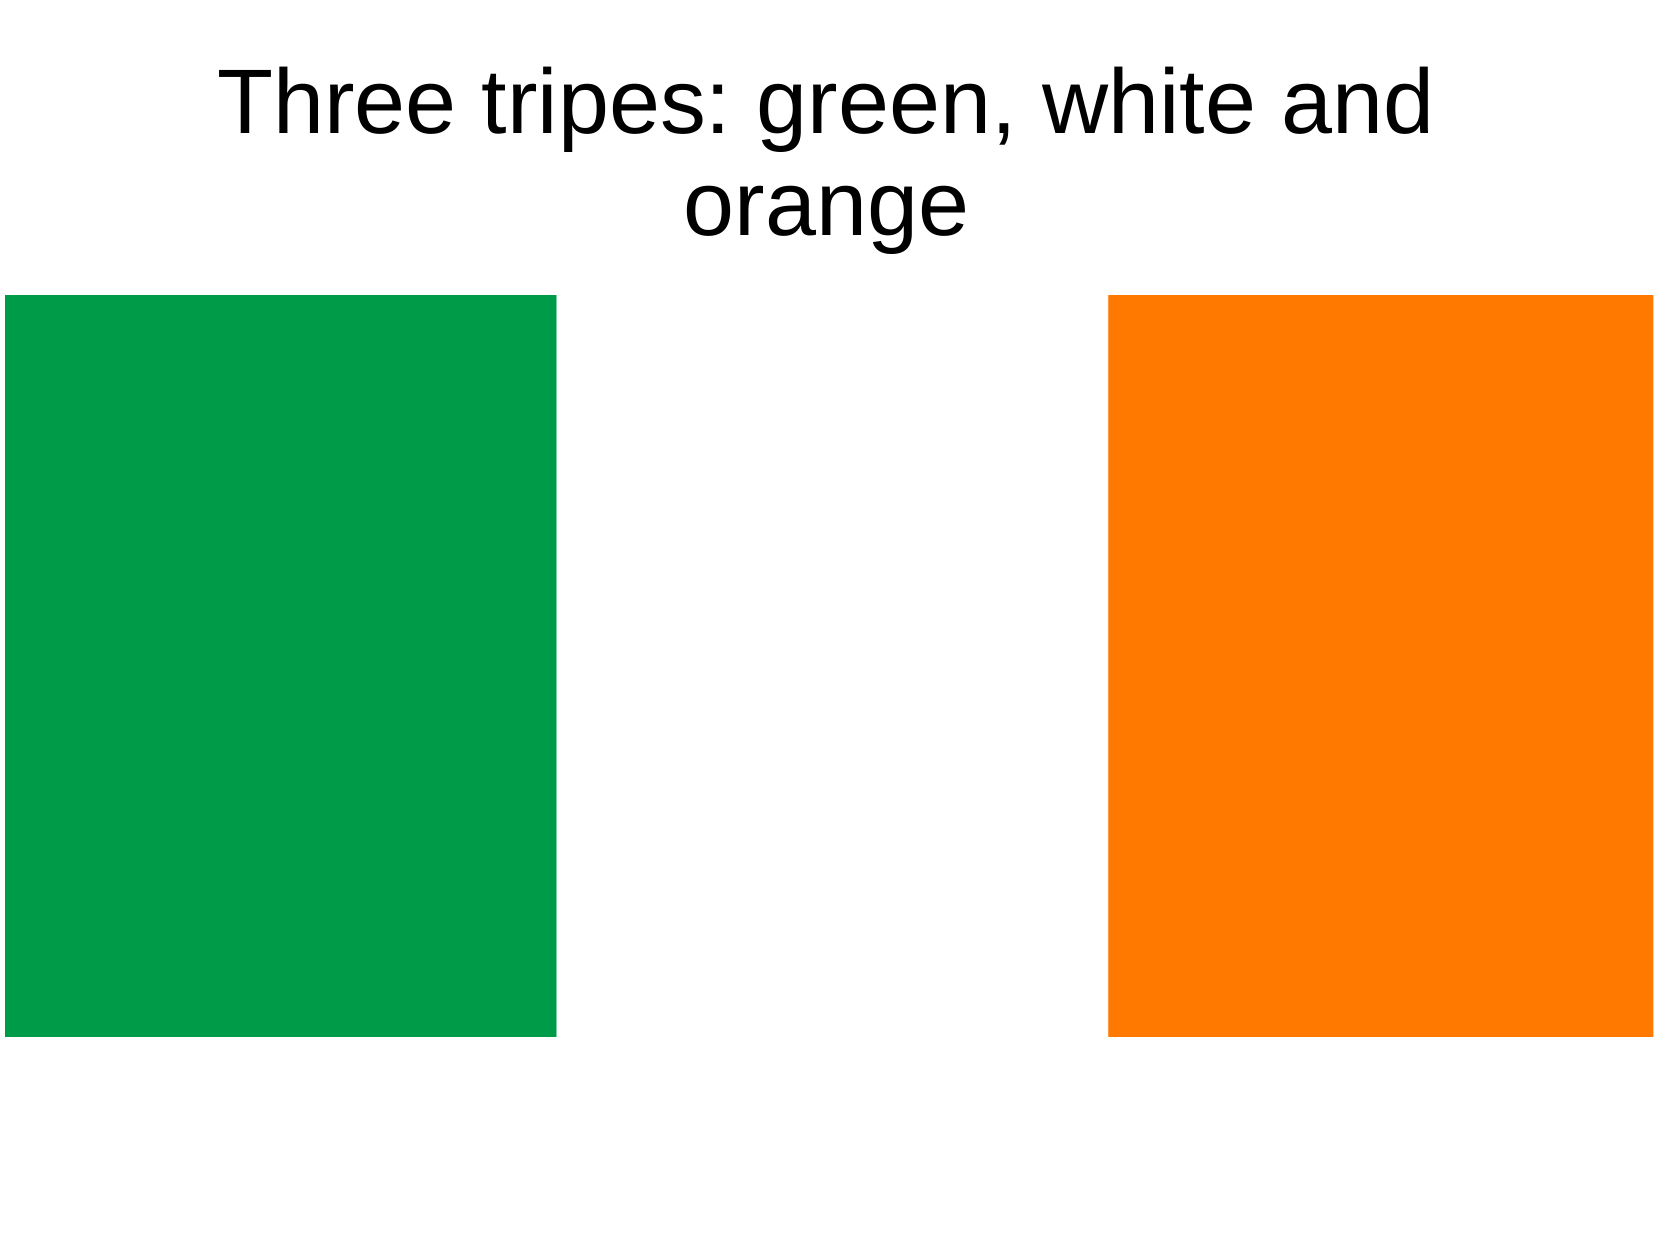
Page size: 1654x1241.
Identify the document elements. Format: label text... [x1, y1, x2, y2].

picture [5, 295, 1654, 1037]
title Three tripes: green, white and orange [82, 49, 1571, 257]
